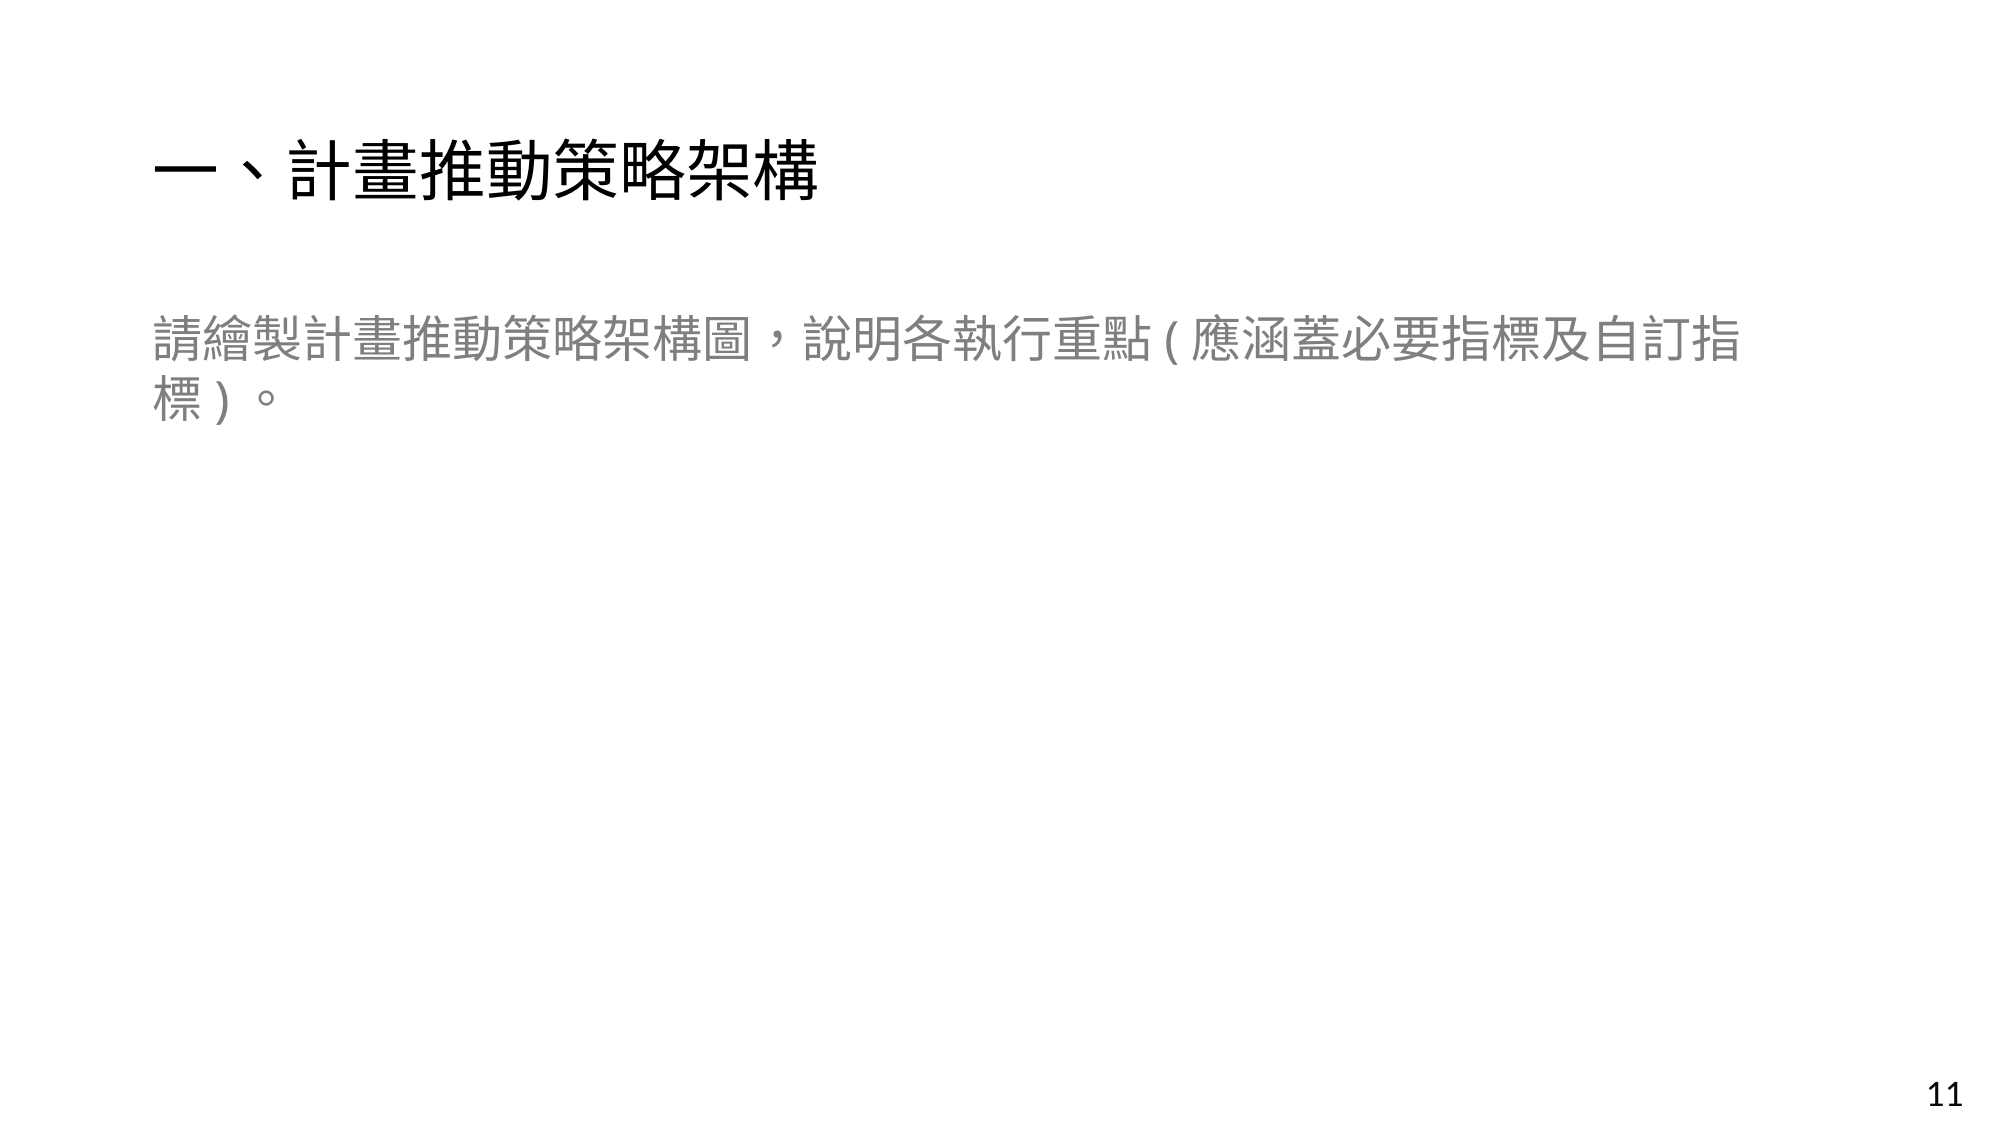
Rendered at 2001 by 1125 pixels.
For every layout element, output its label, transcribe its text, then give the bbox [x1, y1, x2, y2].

text_box [1910, 1061, 1986, 1114]
title 一、計畫推動策略架構 [137, 59, 1863, 278]
list 請繪製計畫推動策略架構圖，說明各執行重點(應涵蓋必要指標及自訂指標)。 [137, 299, 1863, 1014]
